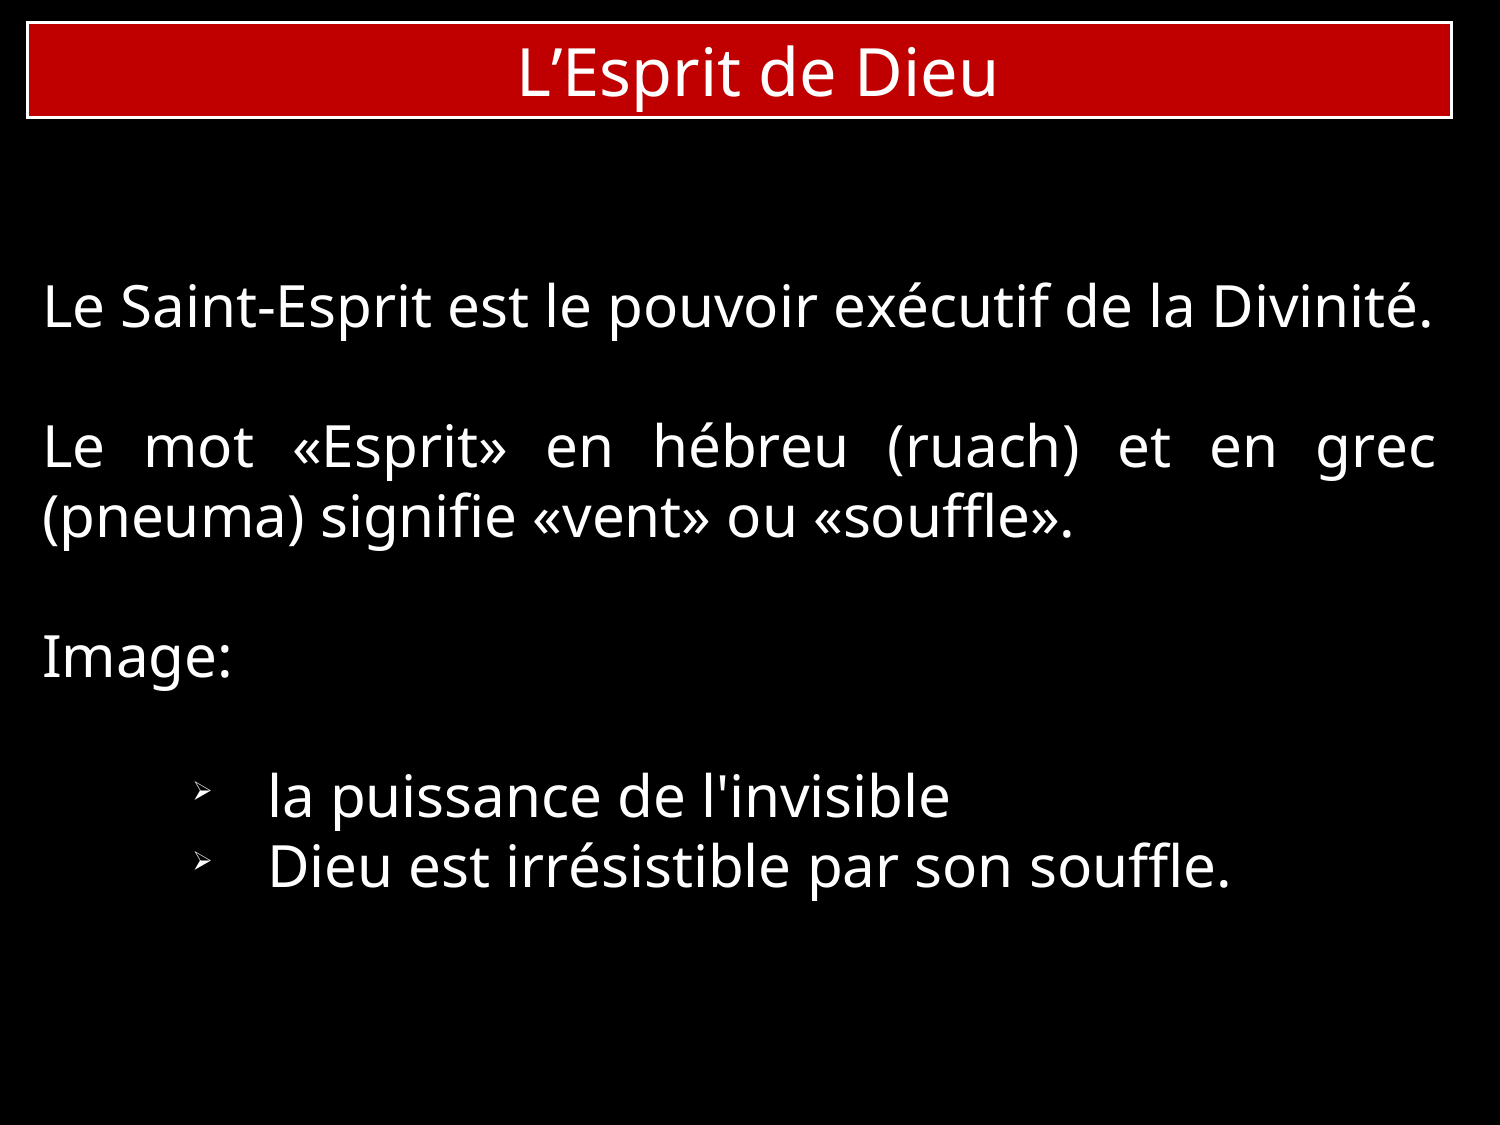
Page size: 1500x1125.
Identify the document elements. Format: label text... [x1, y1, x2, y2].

text_box Le Saint-Esprit est le pouvoir exécutif de la Divinité. Le mot «Esprit» en hébreu (ruach) et en grec (pneuma) signifie «vent» ou «souffle». Image: la puissance de l'invisible Dieu est irrésistible par son souffle. [27, 261, 1452, 907]
text_box L’Esprit de Dieu [27, 22, 1452, 118]
